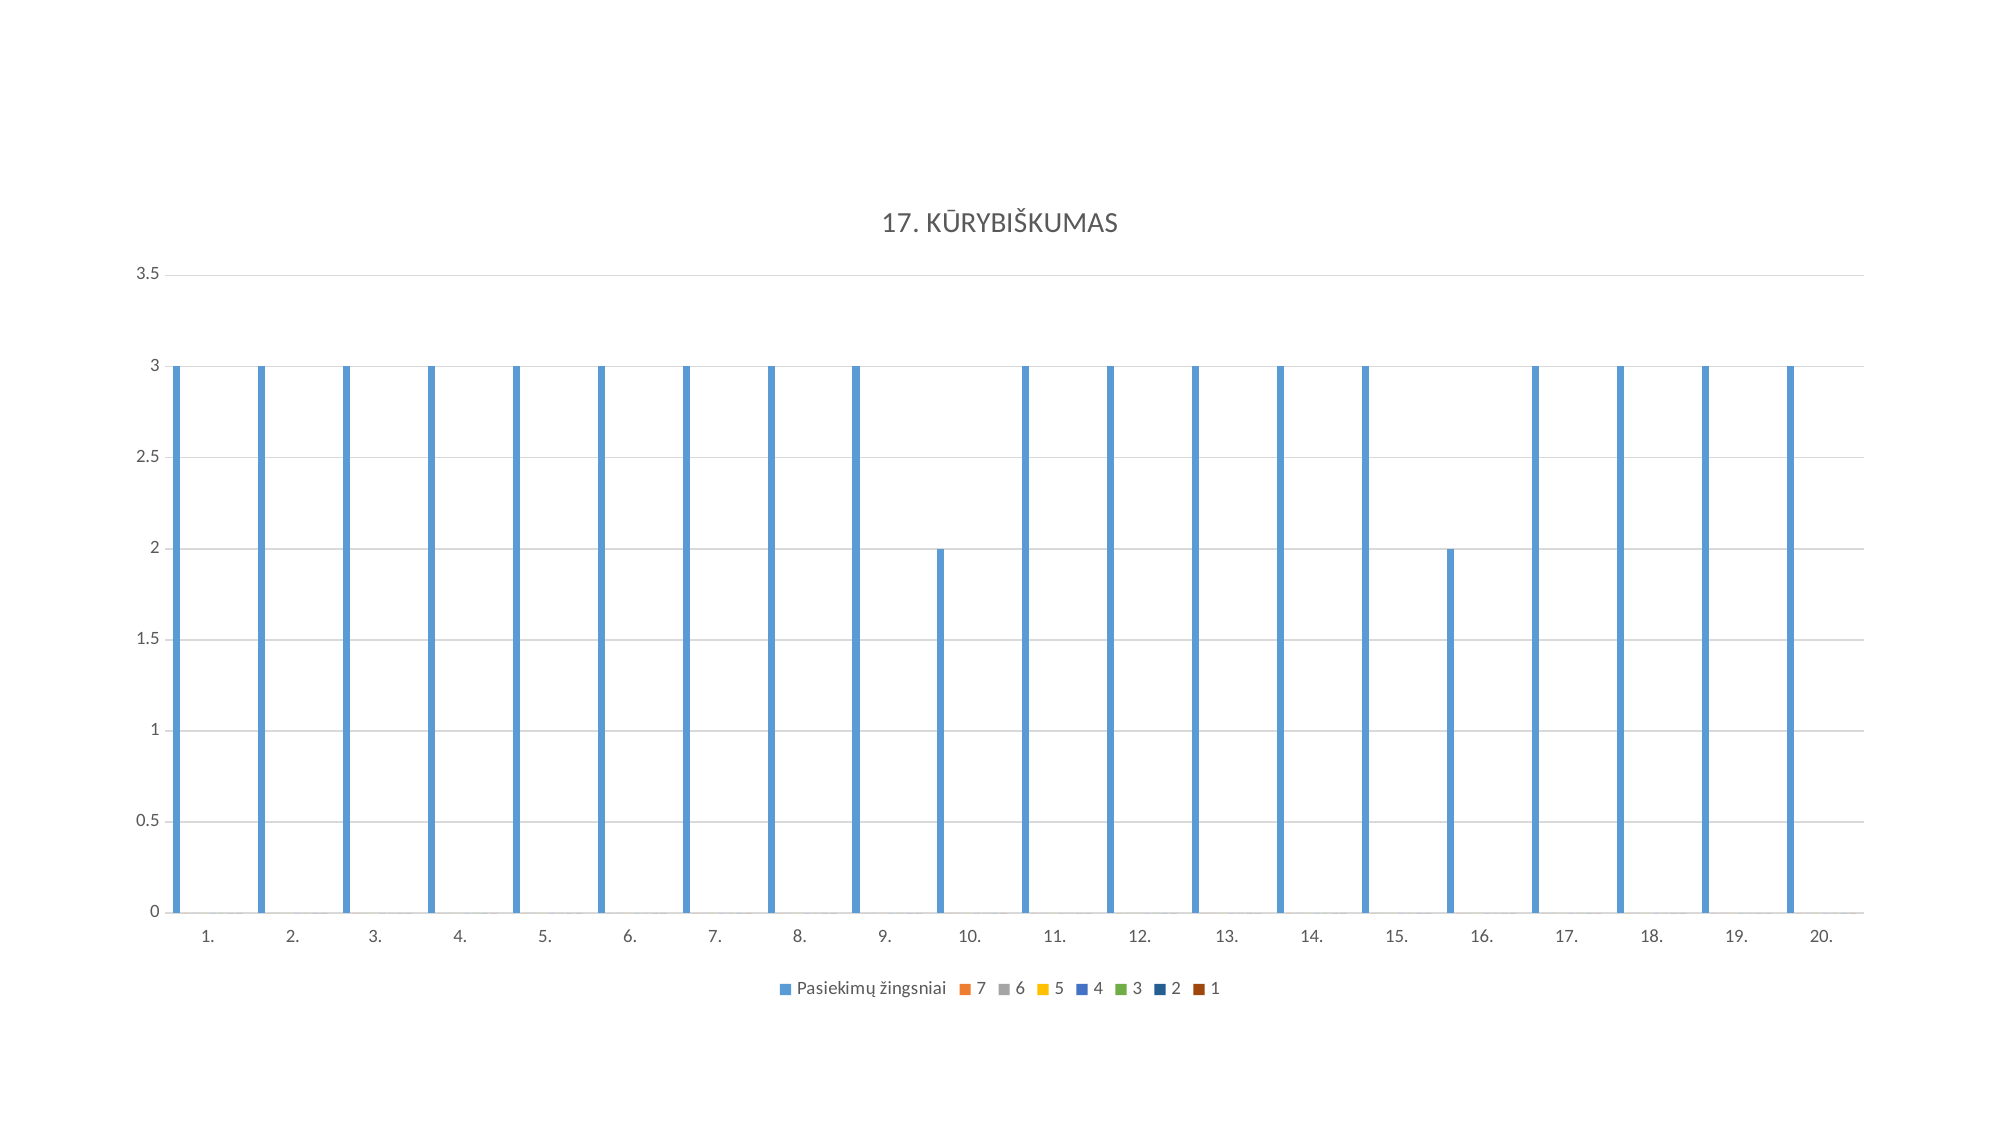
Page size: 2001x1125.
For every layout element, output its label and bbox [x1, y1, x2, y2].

chart [99, 177, 1900, 1005]
